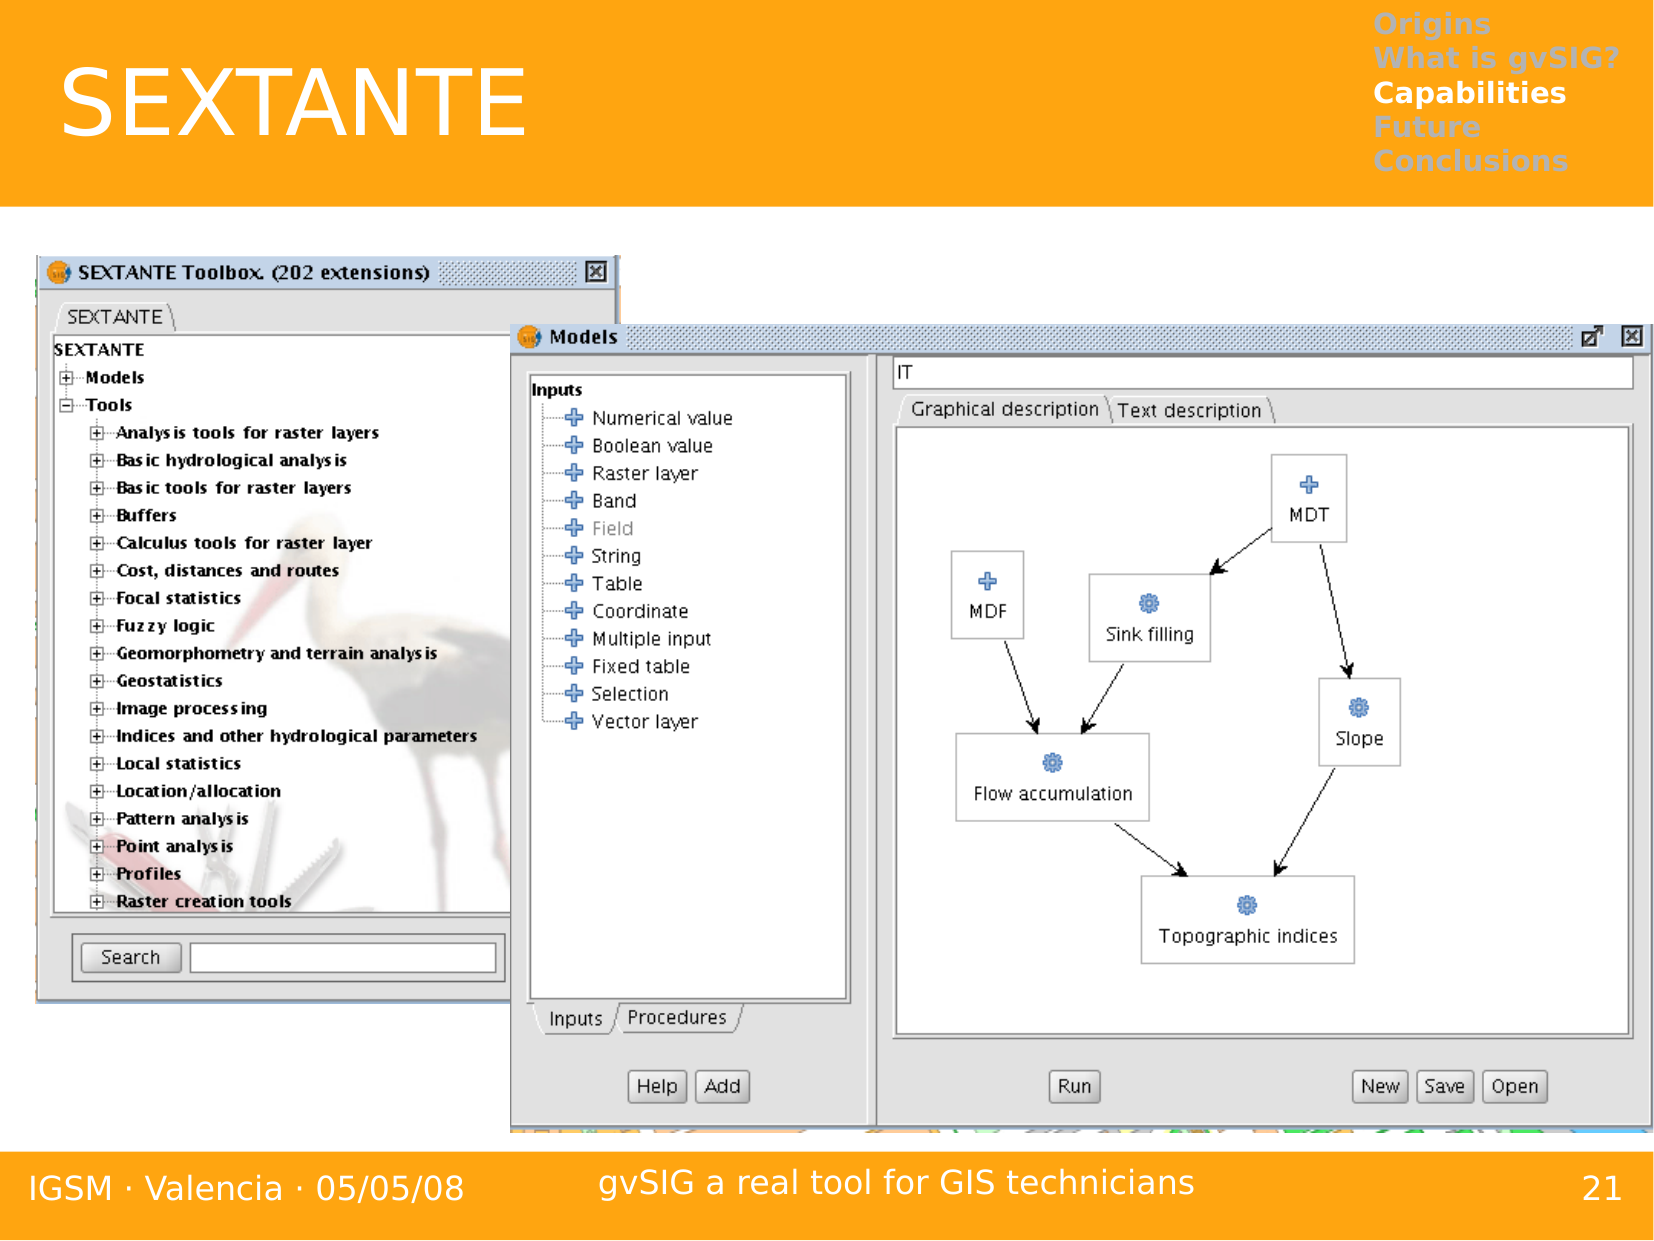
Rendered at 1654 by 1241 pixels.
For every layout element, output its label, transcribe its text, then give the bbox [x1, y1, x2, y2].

title SEXTANTE [59, 29, 1358, 178]
picture [35, 255, 1654, 1133]
text_box Origins What is gvSIG? Capabilities Future Conclusions [1358, 0, 1654, 207]
